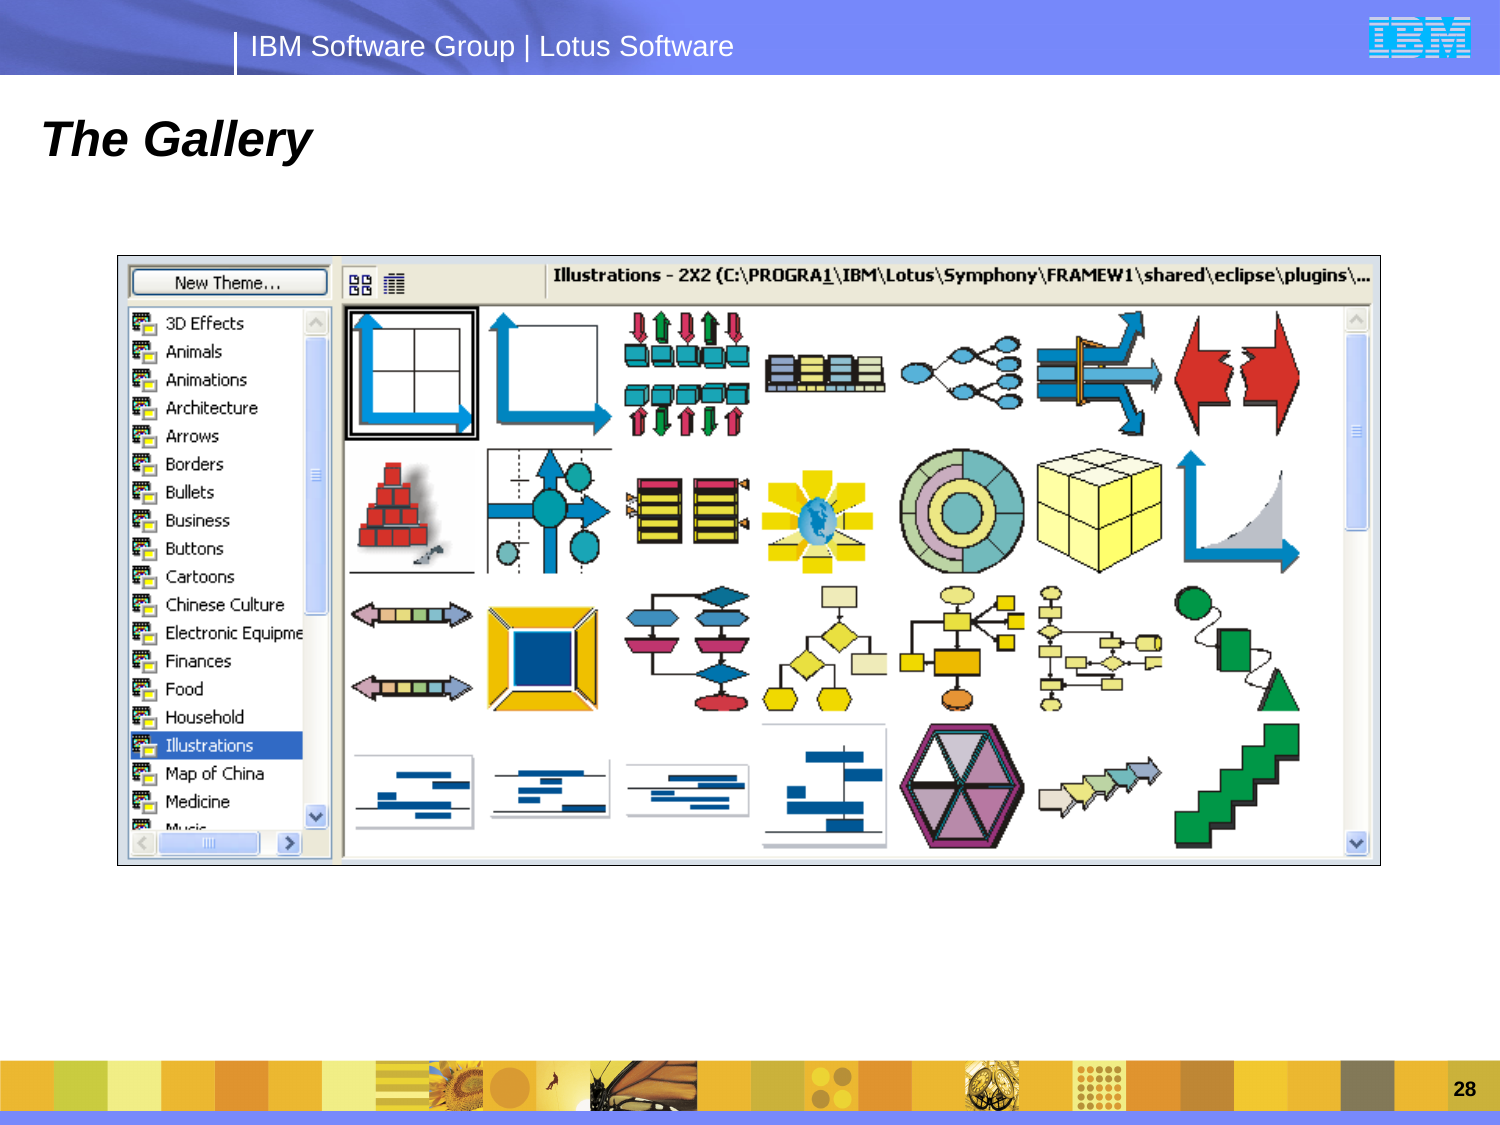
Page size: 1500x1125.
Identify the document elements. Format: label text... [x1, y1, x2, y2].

title The Gallery [25, 106, 1378, 189]
picture [0, 1060, 1500, 1111]
picture [0, 0, 1500, 75]
picture [117, 255, 1381, 866]
